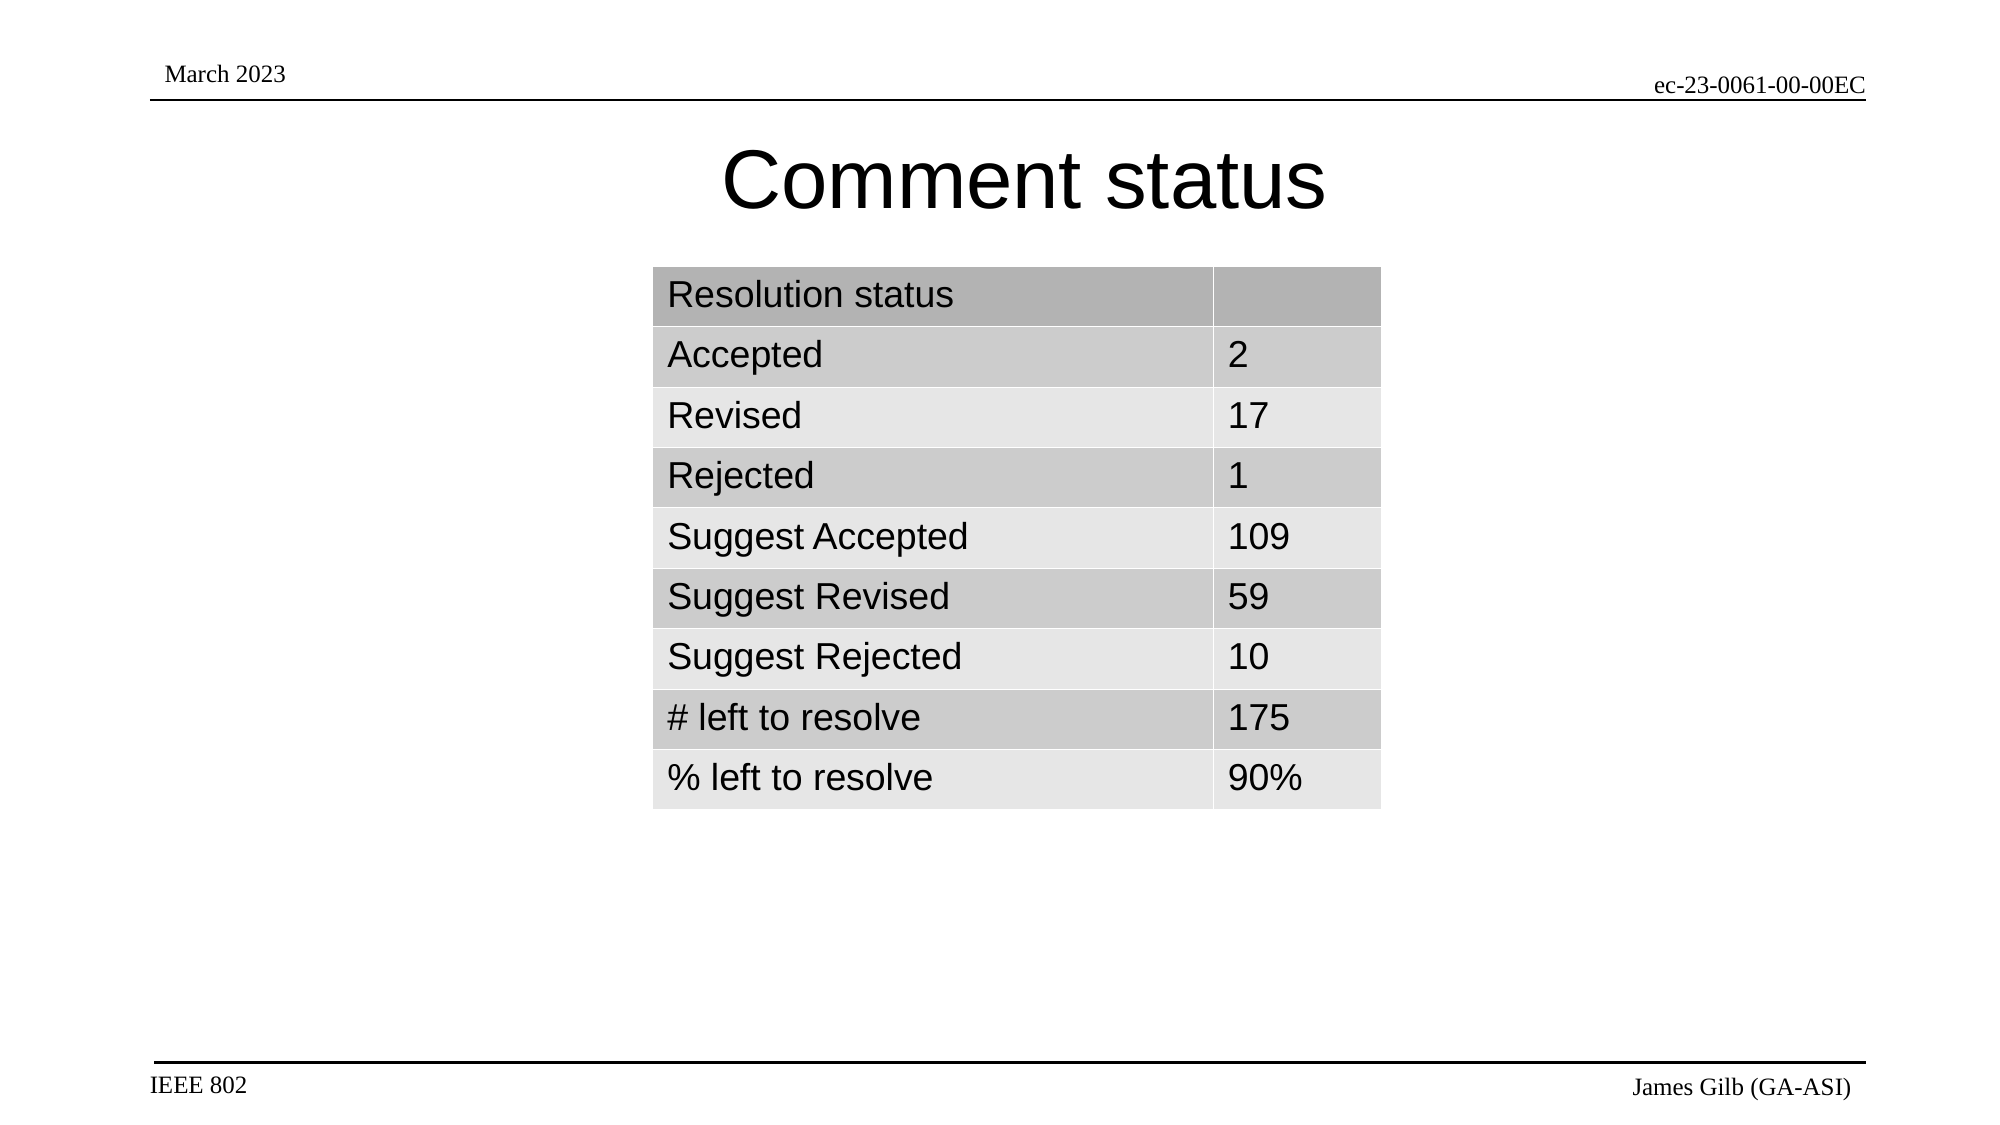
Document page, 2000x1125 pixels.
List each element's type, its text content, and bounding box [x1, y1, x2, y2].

table_cell 2 [1214, 327, 1381, 387]
table_cell Suggest Rejected [653, 629, 1213, 689]
table_header Resolution status [653, 267, 1213, 326]
table_cell Suggest Revised [653, 569, 1213, 628]
table_cell Revised [653, 388, 1213, 447]
table_cell 109 [1214, 508, 1381, 568]
table_cell Accepted [653, 327, 1213, 387]
table_header [1214, 267, 1381, 326]
table_cell 59 [1214, 569, 1381, 628]
table_cell 1 [1214, 448, 1381, 507]
table_cell Rejected [653, 448, 1213, 507]
table_cell % left to resolve [653, 750, 1213, 809]
table_cell # left to resolve [653, 690, 1213, 749]
table_cell Suggest Accepted [653, 508, 1213, 568]
table_cell 90% [1214, 750, 1381, 809]
table_cell 10 [1214, 629, 1381, 689]
table_cell 17 [1214, 388, 1381, 447]
table_cell 175 [1214, 690, 1381, 749]
title Comment status [149, 112, 1900, 238]
